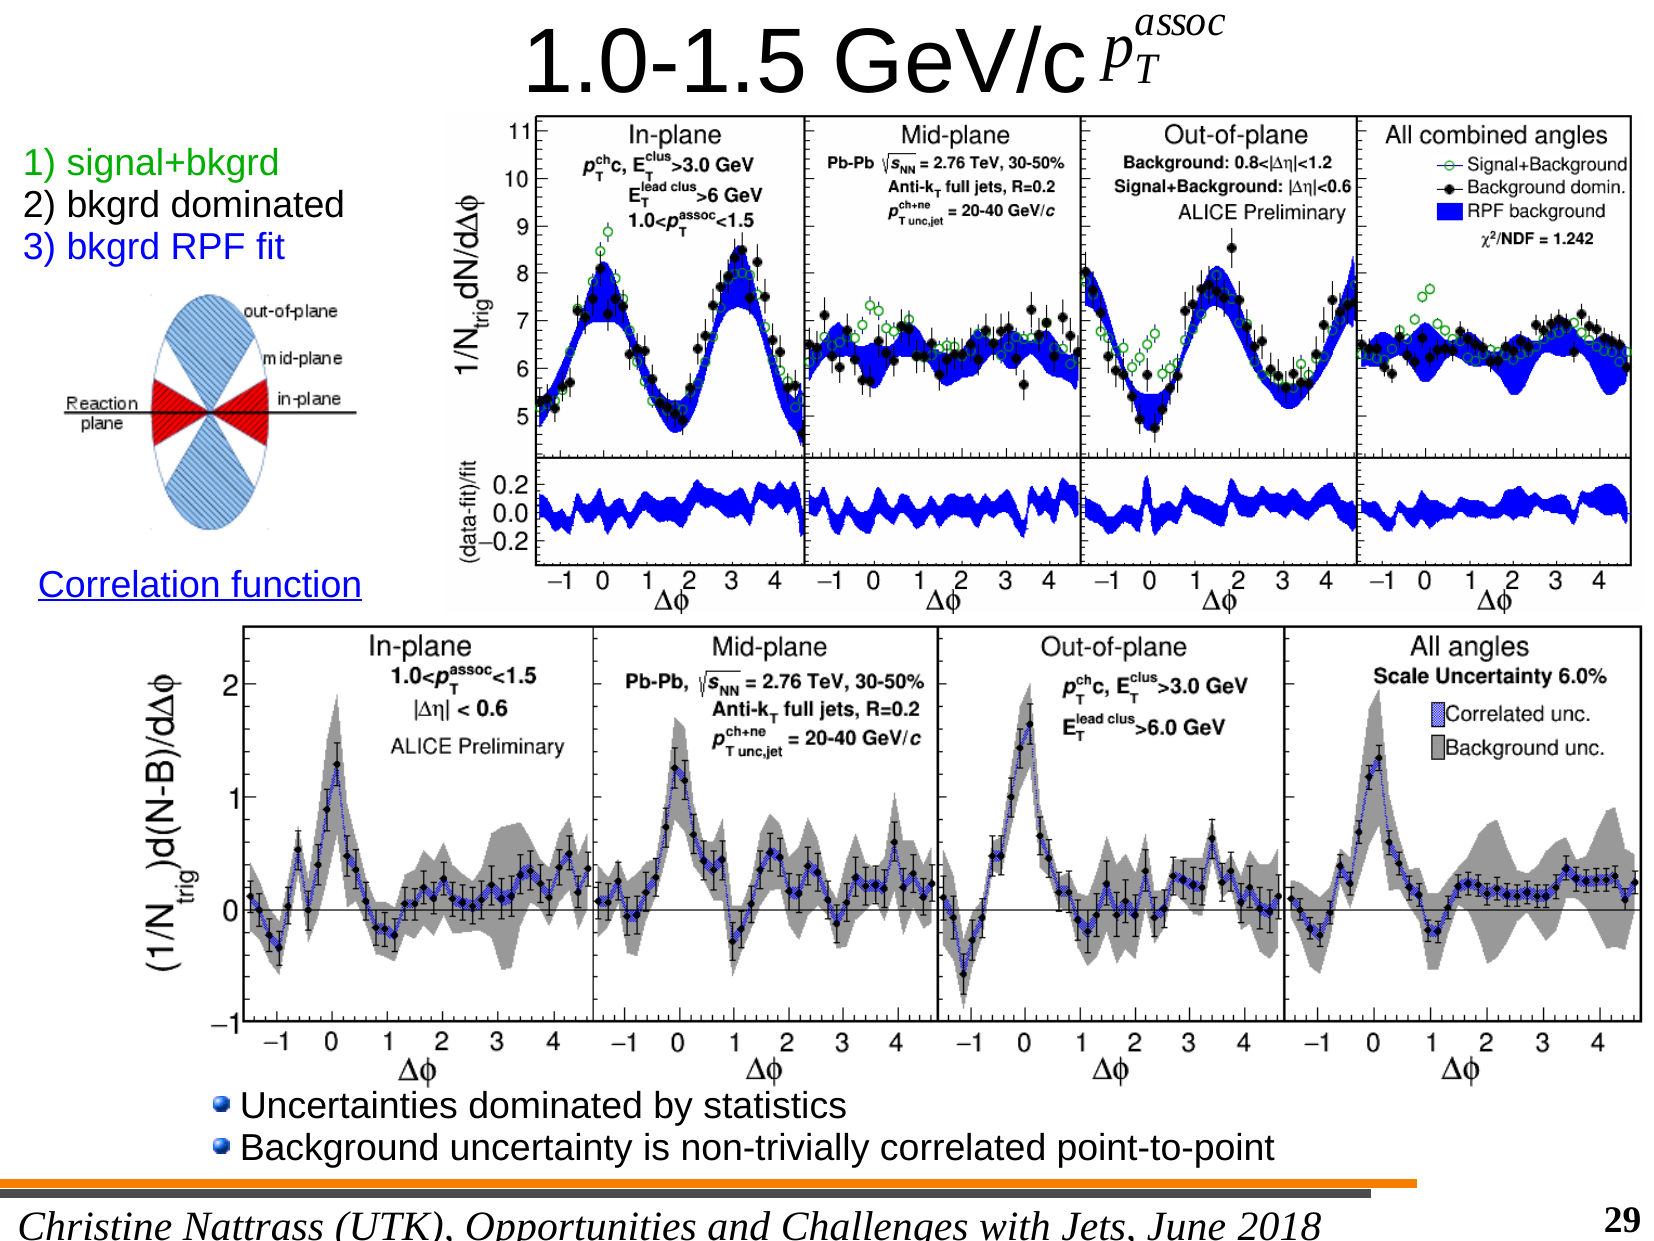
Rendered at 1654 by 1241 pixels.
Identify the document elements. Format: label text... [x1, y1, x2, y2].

text_box Correlation function [23, 556, 378, 617]
text_box Uncertainties dominated by statistics Background uncertainty is non-trivially correlated point-to-point [198, 1077, 1291, 1180]
text_box 1) signal+bkgrd 2) bkgrd dominated 3) bkgrd RPF fit [8, 134, 384, 420]
picture [213, 1138, 230, 1154]
picture [213, 1096, 230, 1112]
title 1.0-1.5 GeV/c [82, 0, 1554, 151]
picture [40, 285, 391, 548]
picture [445, 113, 1646, 614]
chart [1079, 0, 1260, 101]
picture [142, 623, 1646, 1093]
